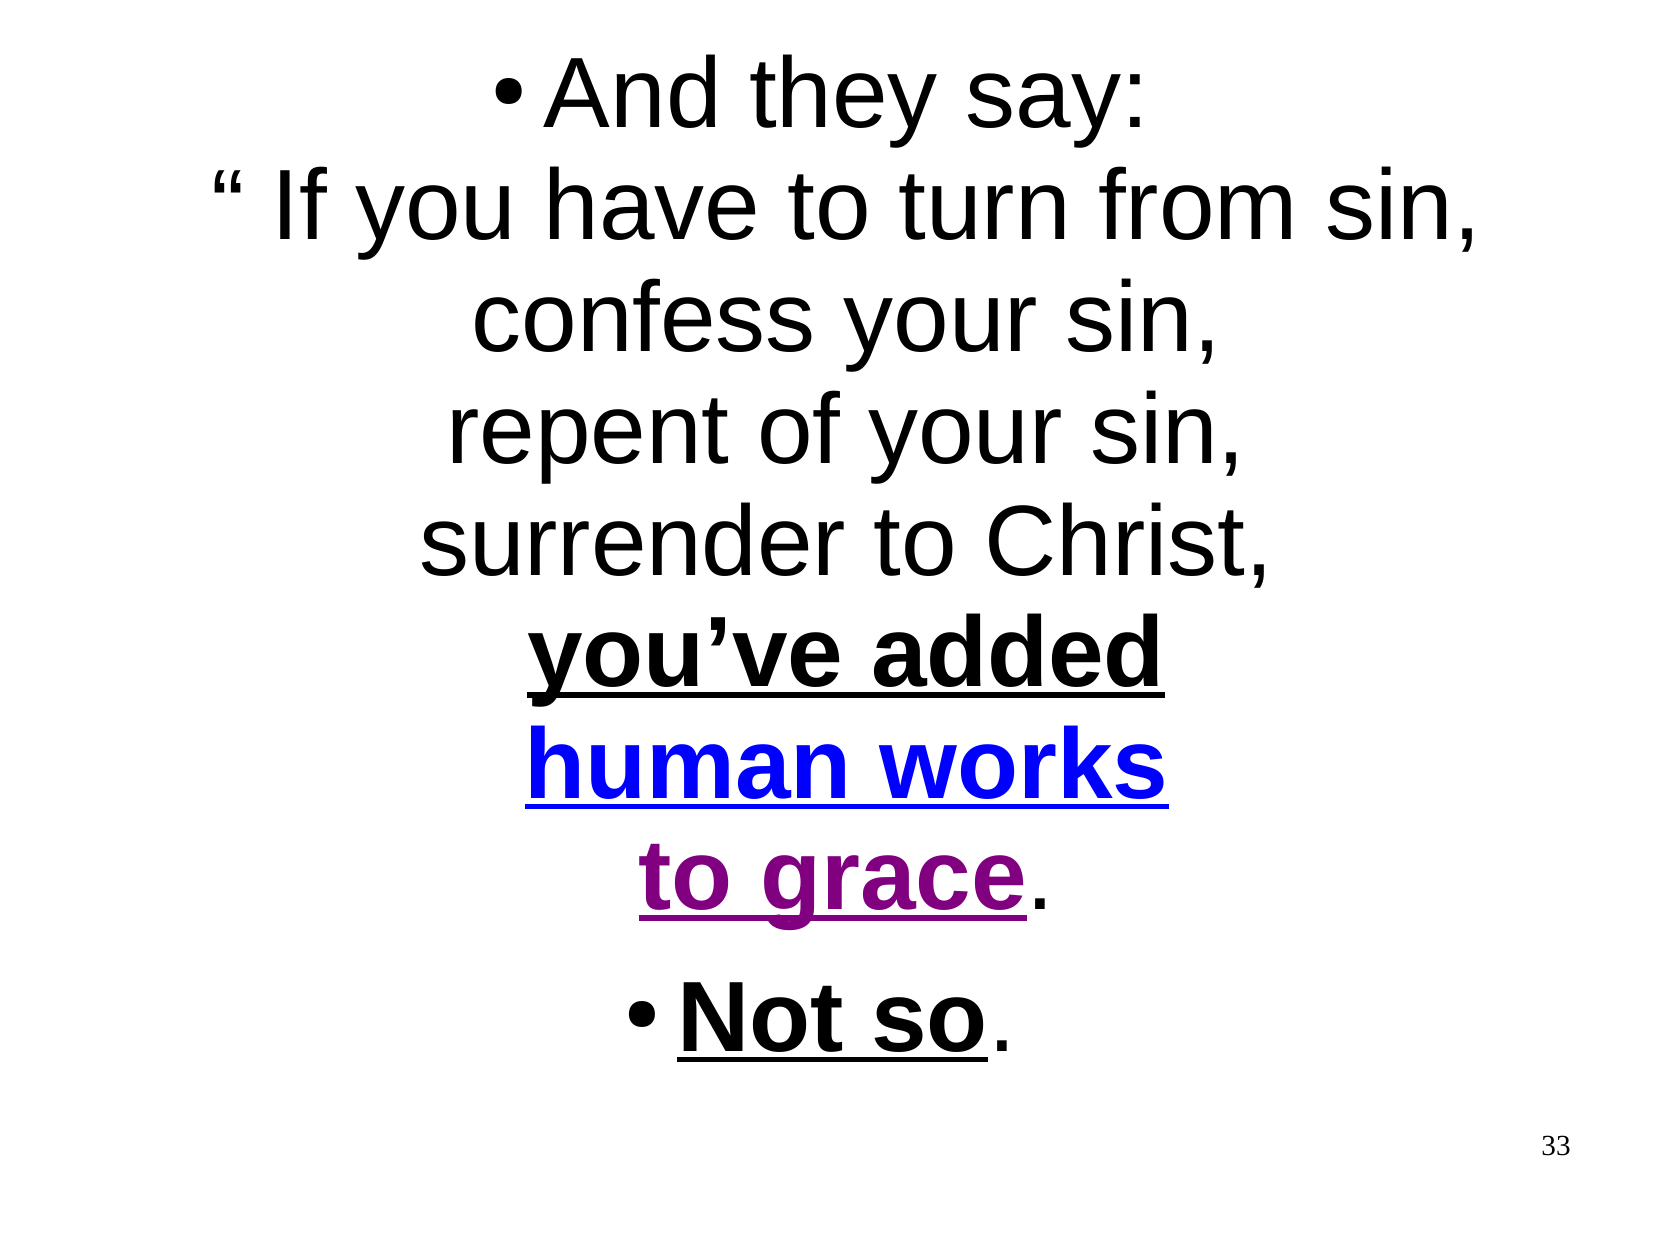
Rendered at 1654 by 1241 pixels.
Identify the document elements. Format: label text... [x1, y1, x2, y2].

list And they say: “ If you have to turn from sin, confess your sin, repent of your sin, surrender to Christ, you’ve added human works to grace. Not so. [37, 37, 1613, 1201]
